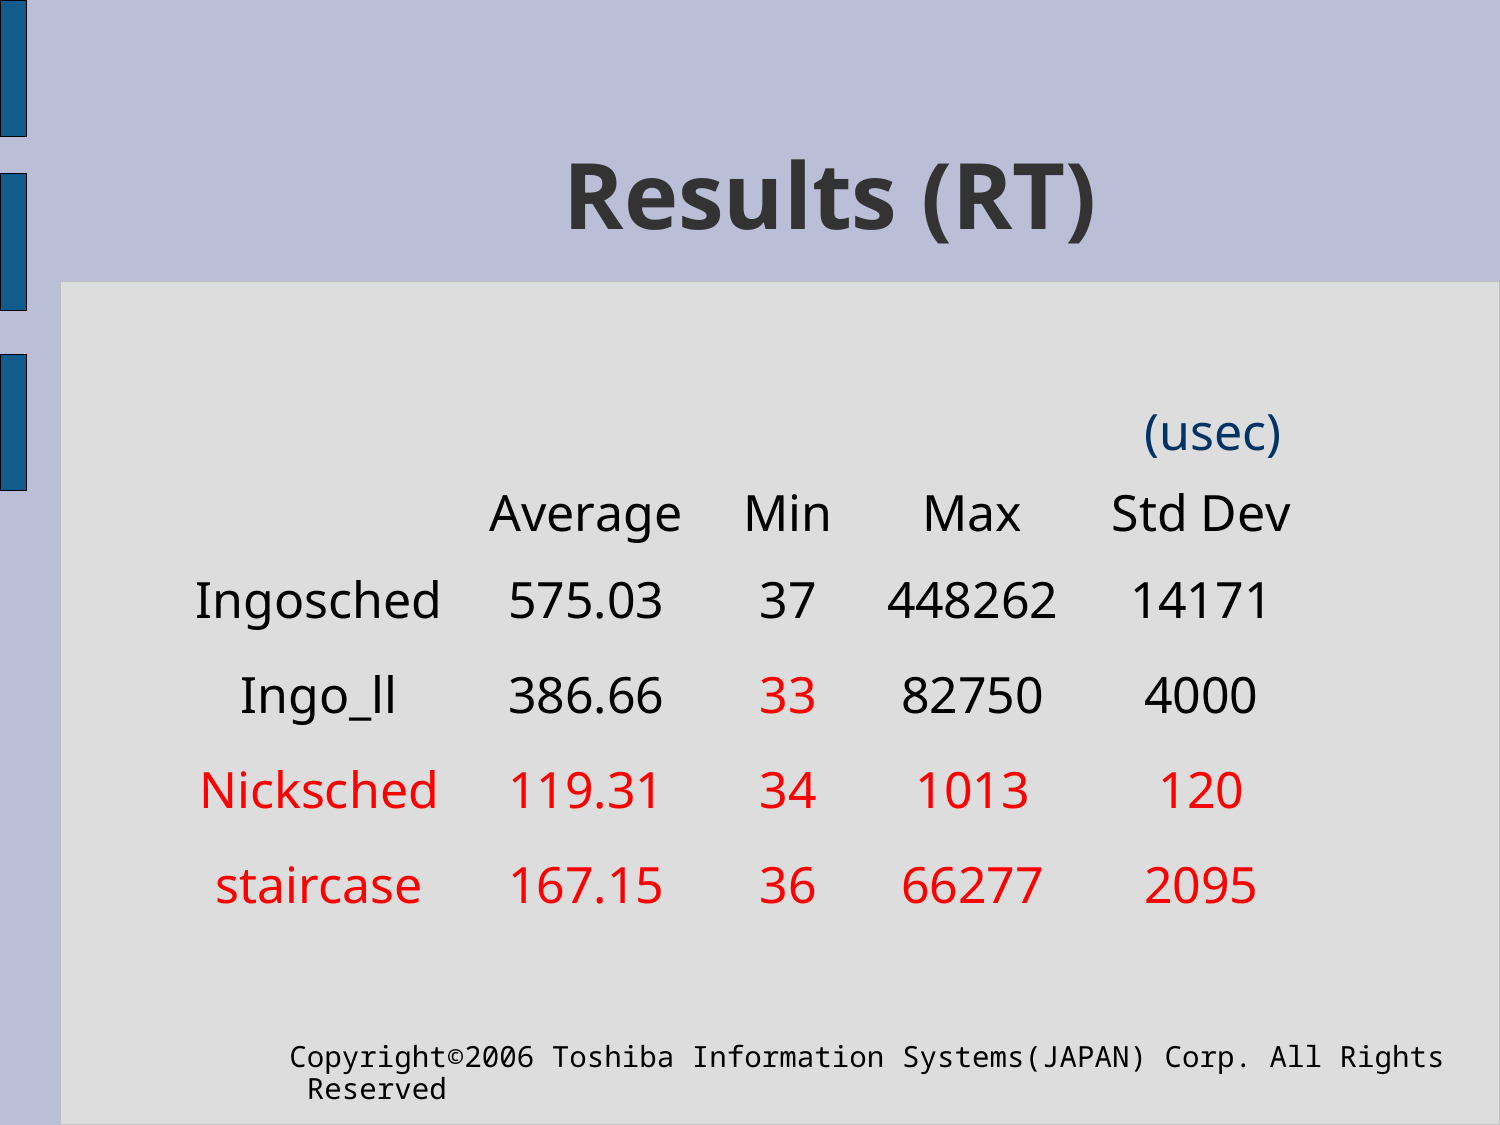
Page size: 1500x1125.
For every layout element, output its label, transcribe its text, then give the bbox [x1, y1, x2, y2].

text_box 82750 [886, 652, 1059, 736]
text_box 2095 [1129, 842, 1273, 926]
text_box 66277 [886, 842, 1059, 926]
text_box 575.03 [493, 557, 679, 641]
text_box 386.66 [493, 652, 679, 736]
text_box 33 [744, 652, 832, 736]
text_box 36 [744, 842, 832, 926]
text_box Min [728, 470, 848, 554]
title Results (RT) [225, 99, 1436, 288]
text_box Nicksched [184, 747, 454, 831]
text_box 37 [744, 557, 832, 641]
text_box 14171 [1115, 557, 1288, 641]
text_box 1013 [900, 747, 1045, 831]
text_box Max [907, 470, 1038, 554]
text_box staircase [200, 842, 439, 926]
text_box Average [474, 470, 698, 554]
text_box Ingo_ll [225, 652, 413, 736]
text_box 119.31 [493, 747, 679, 831]
text_box Std Dev [1096, 488, 1306, 554]
text_box 120 [1143, 747, 1259, 831]
text_box (usec) [962, 374, 1438, 488]
text_box 448262 [872, 557, 1073, 641]
text_box Ingosched [180, 557, 458, 641]
text_box 167.15 [493, 842, 679, 926]
text_box 34 [744, 747, 832, 831]
text_box 4000 [1129, 652, 1273, 736]
